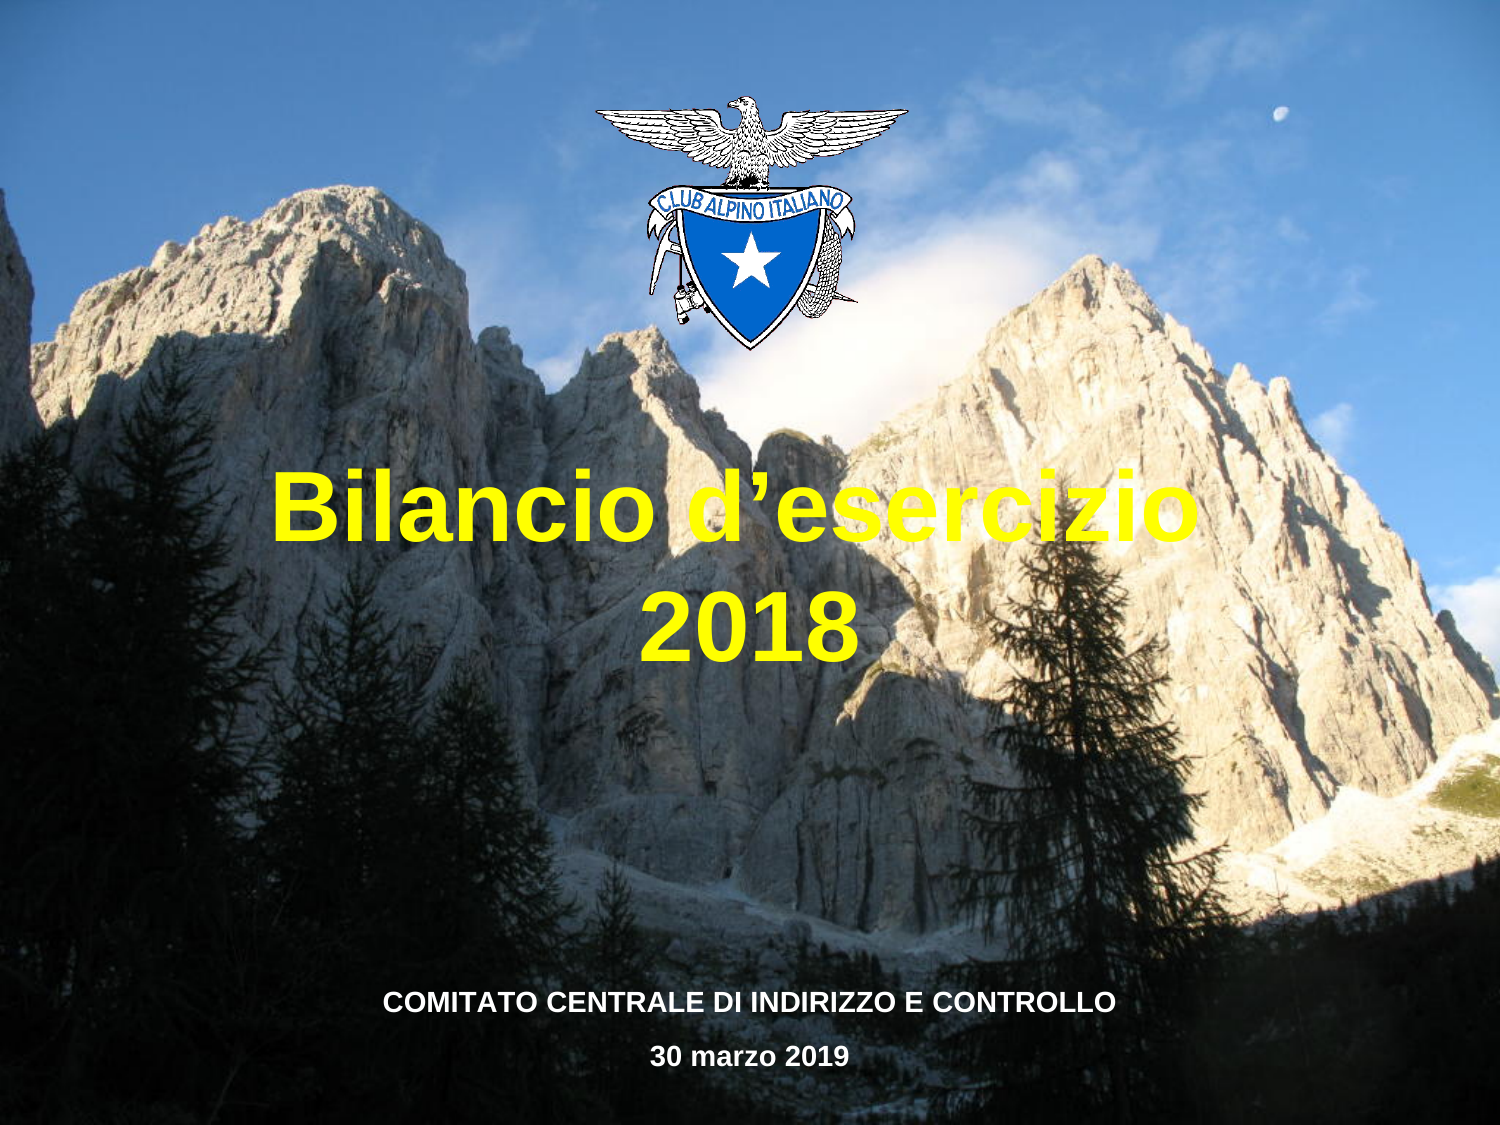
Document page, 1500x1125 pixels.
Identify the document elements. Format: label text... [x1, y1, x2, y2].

text_box COMITATO CENTRALE DI INDIRIZZO E CONTROLLO 30 marzo 2019 [265, 976, 1235, 1080]
picture [0, 0, 1500, 1125]
text_box Bilancio d’esercizio 2018 [129, 433, 1371, 689]
